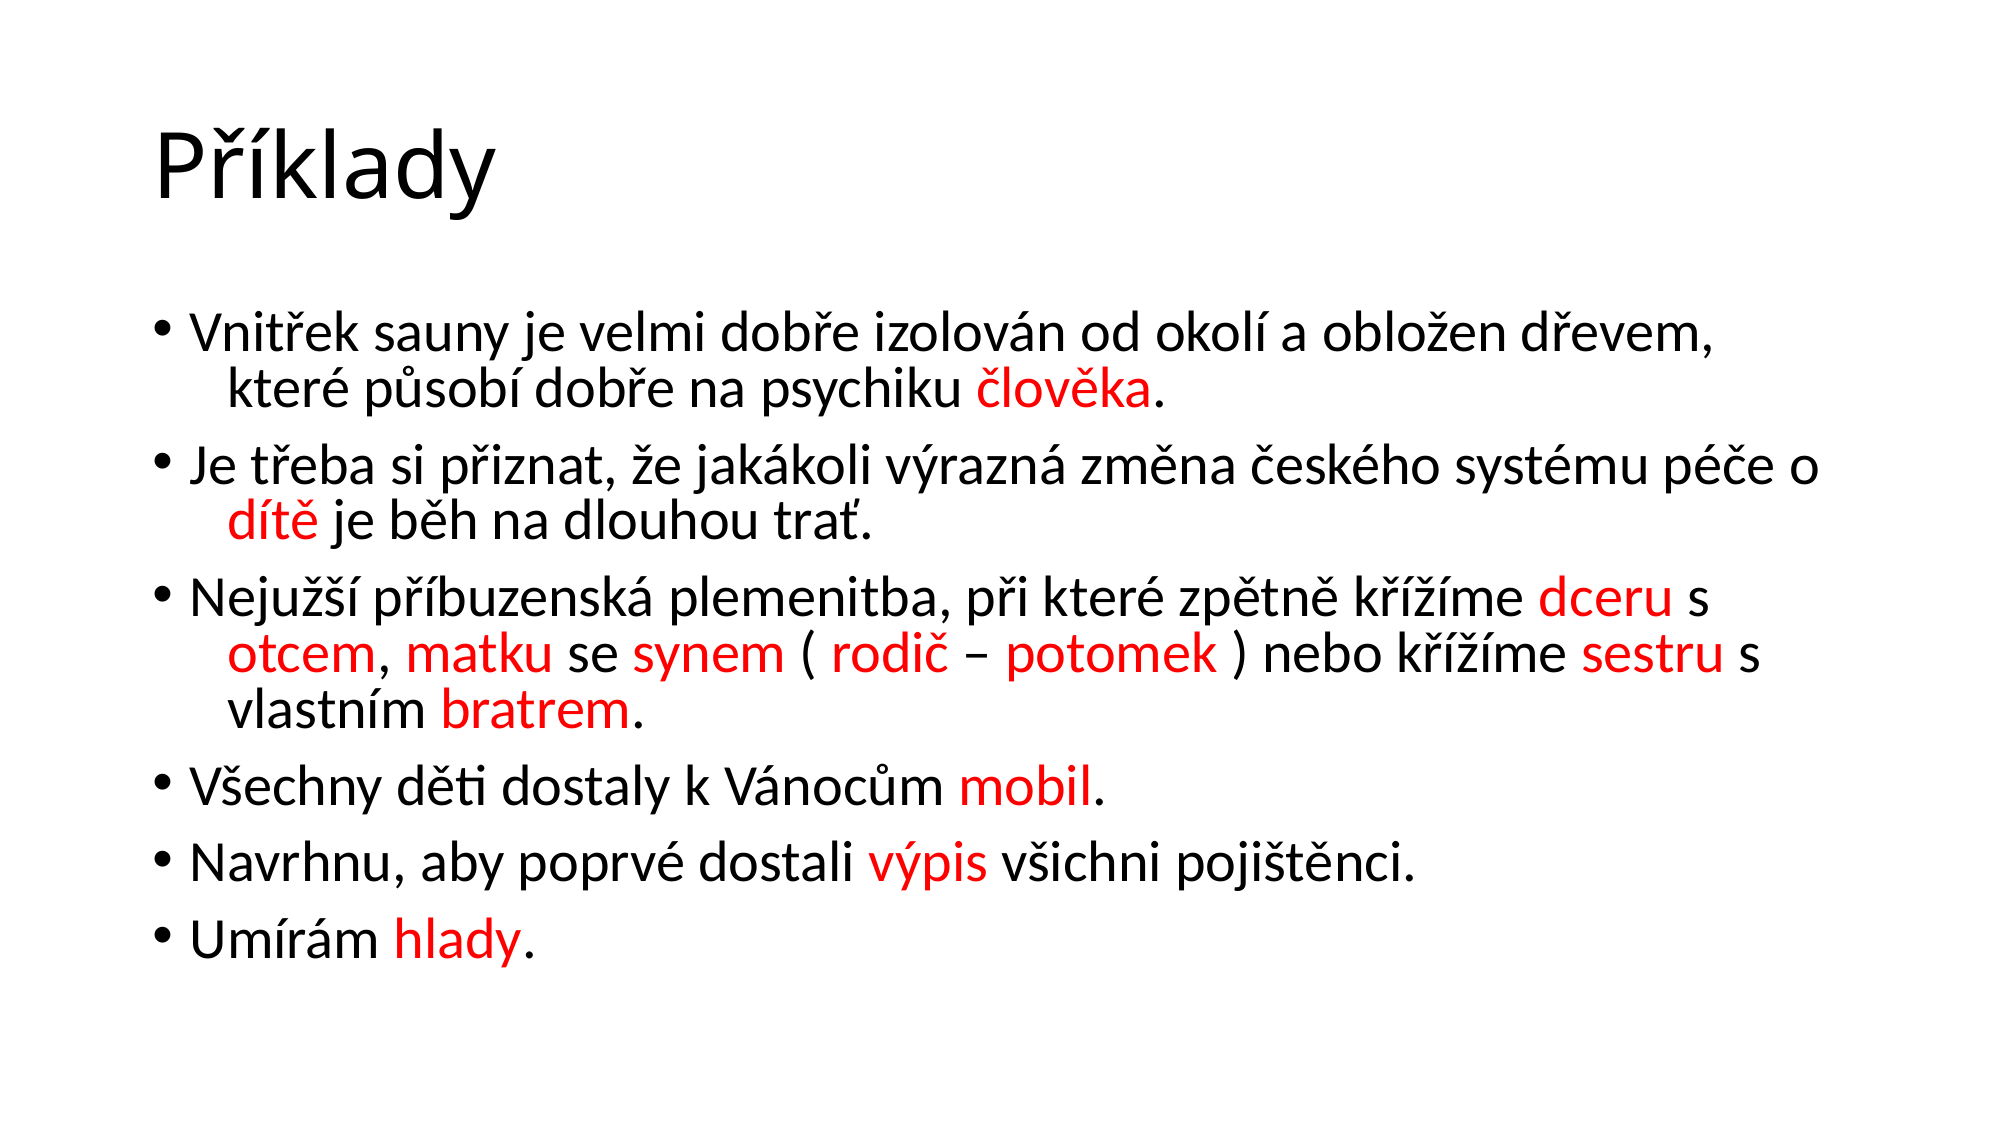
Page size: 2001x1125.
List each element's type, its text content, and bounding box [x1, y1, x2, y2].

list Vnitřek sauny je velmi dobře izolován od okolí a obložen dřevem, které působí dobře na psychiku člověka. Je třeba si přiznat, že jakákoli výrazná změna českého systému péče o dítě je běh na dlouhou trať. Nejužší příbuzenská plemenitba, při které zpětně křížíme dceru s otcem, matku se synem ( rodič – potomek ) nebo křížíme sestru s vlastním bratrem. Všechny děti dostaly k Vánocům mobil. Navrhnu, aby poprvé dostali výpis všichni pojištěnci. Umírám hlady. [137, 299, 1863, 1014]
title Příklady [137, 59, 1863, 278]
